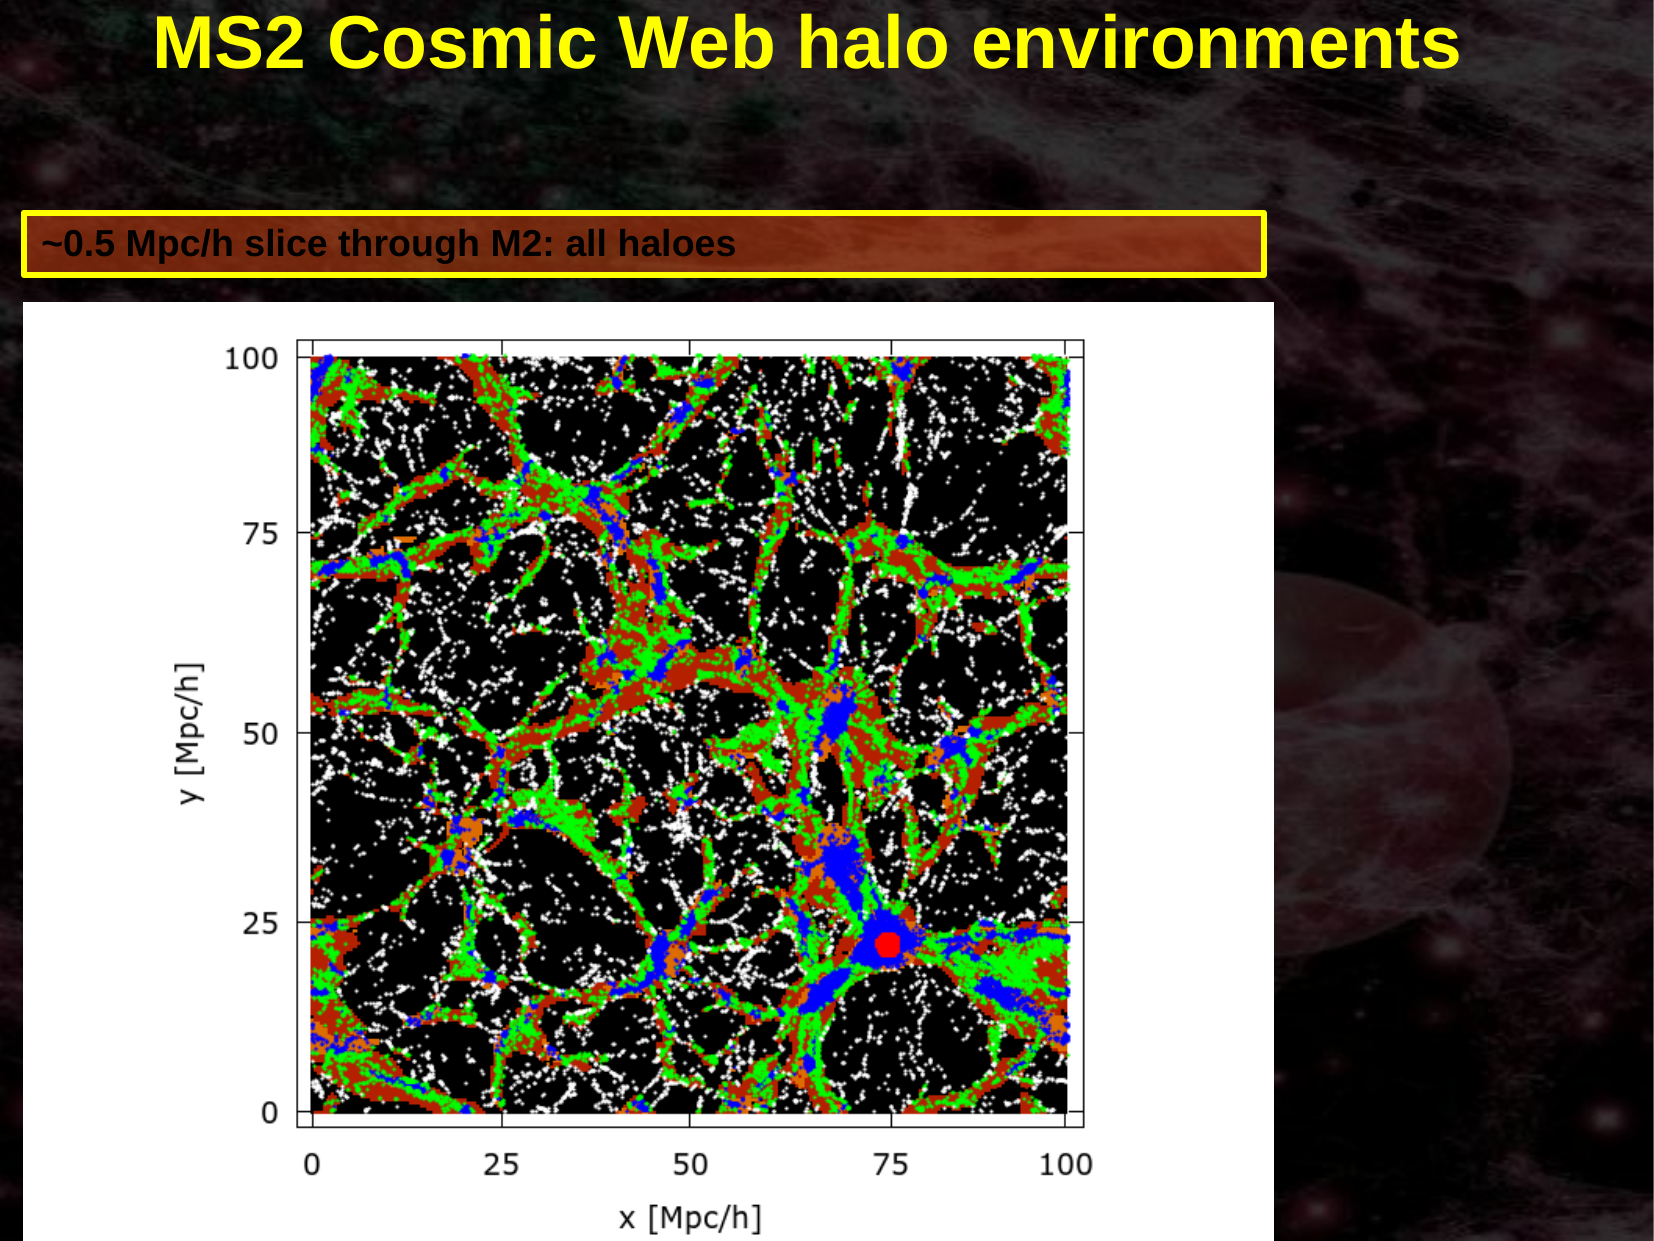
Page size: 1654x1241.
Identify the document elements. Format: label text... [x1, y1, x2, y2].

text_box ~0.5 Mpc/h slice through M2: all haloes [23, 212, 1264, 276]
title MS2 Cosmic Web halo environments [118, 0, 1498, 85]
picture [0, 0, 1654, 1241]
